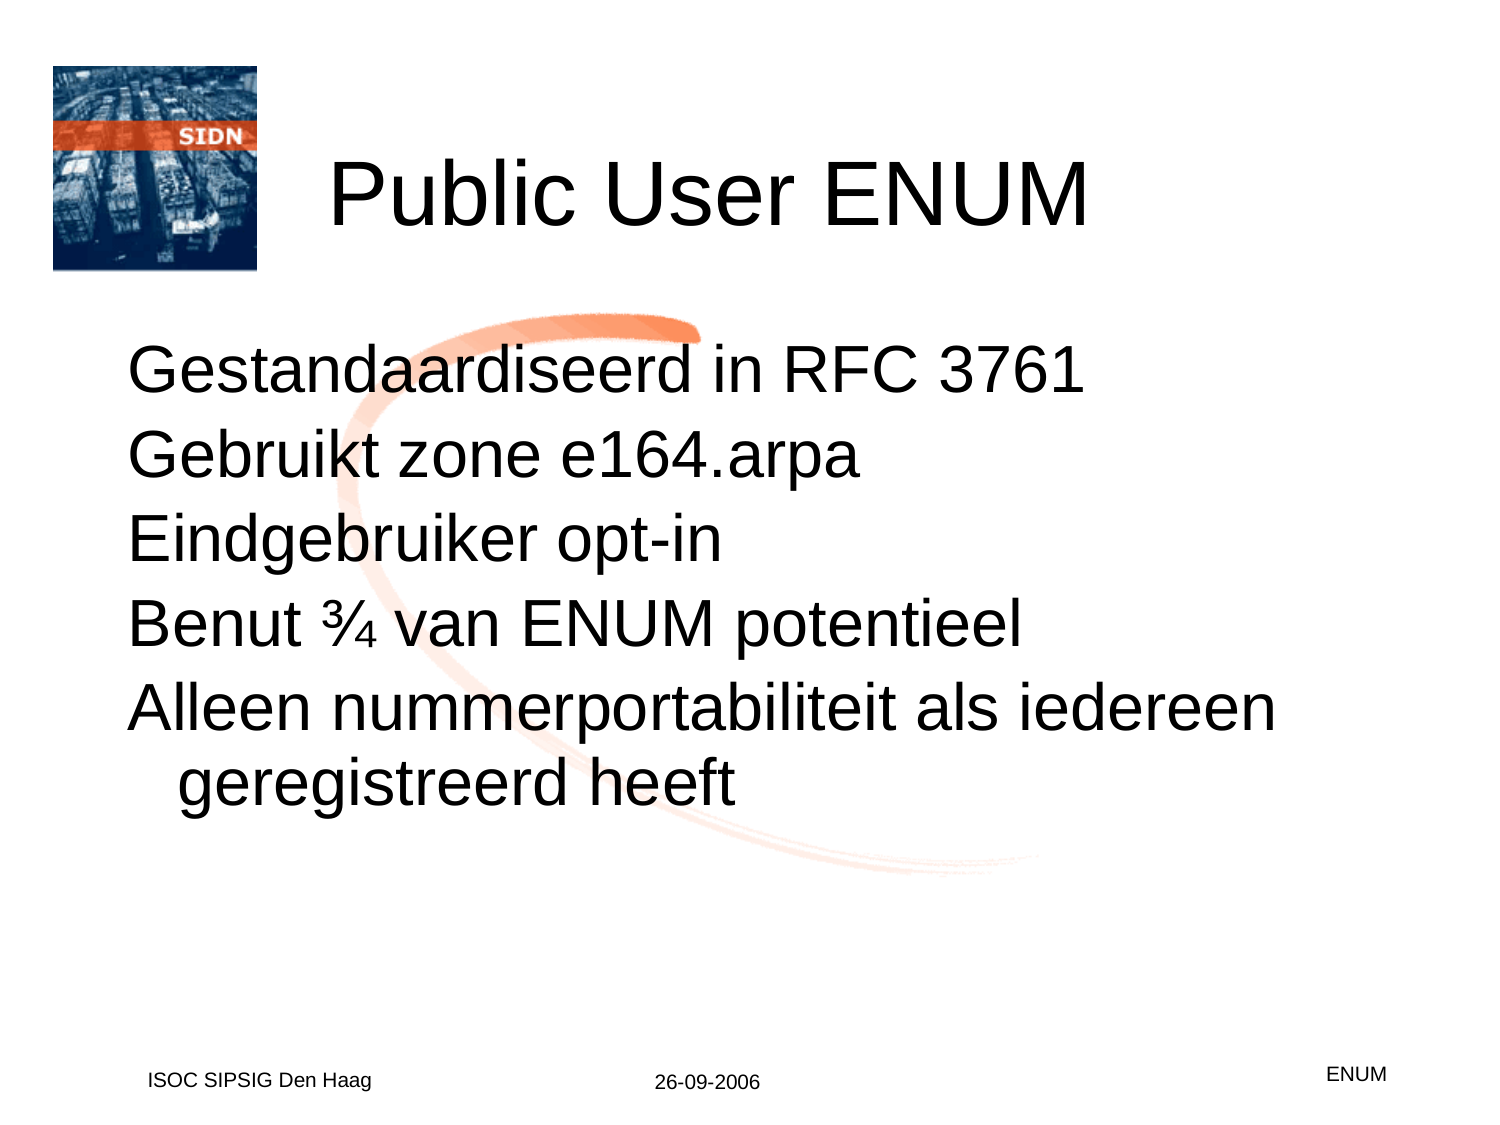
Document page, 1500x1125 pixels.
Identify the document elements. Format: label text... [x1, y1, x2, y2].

picture [112, 1000, 1371, 1120]
picture [53, 0, 1371, 324]
list Gestandaardiseerd in RFC 3761 Gebruikt zone e164.arpa Eindgebruiker opt-in Benut ¾ van ENUM potentieel Alleen nummerportabiliteit als iedereen geregistreerd heeft [112, 324, 1382, 1000]
title Public User ENUM [312, 99, 1382, 288]
